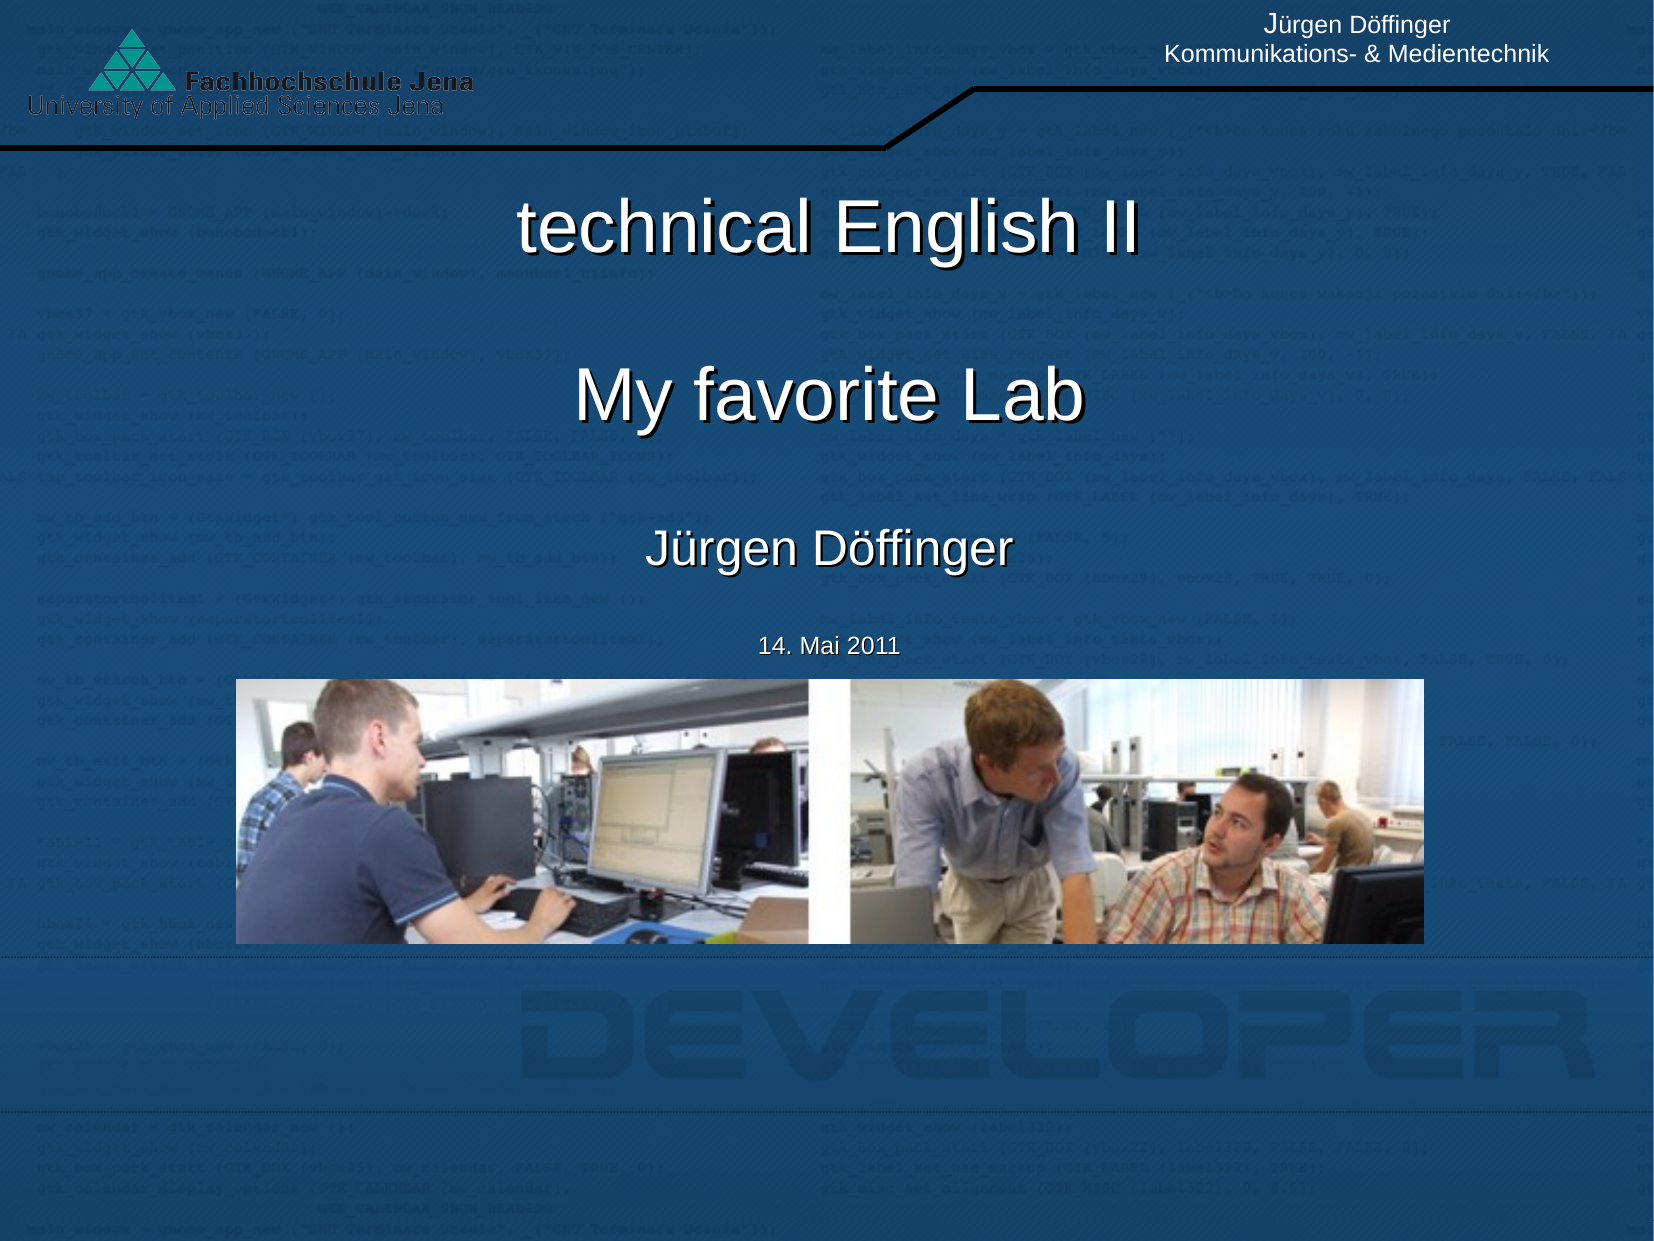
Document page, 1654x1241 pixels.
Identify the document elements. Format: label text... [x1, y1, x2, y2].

picture [0, 0, 1654, 145]
text_box technical English II My favorite Lab Jürgen Döffinger 14. Mai 2011 [501, 177, 1158, 679]
text_box Jürgen Döffinger Kommunikations- & Medientechnik [1149, 0, 1565, 76]
picture [0, 92, 1654, 1241]
